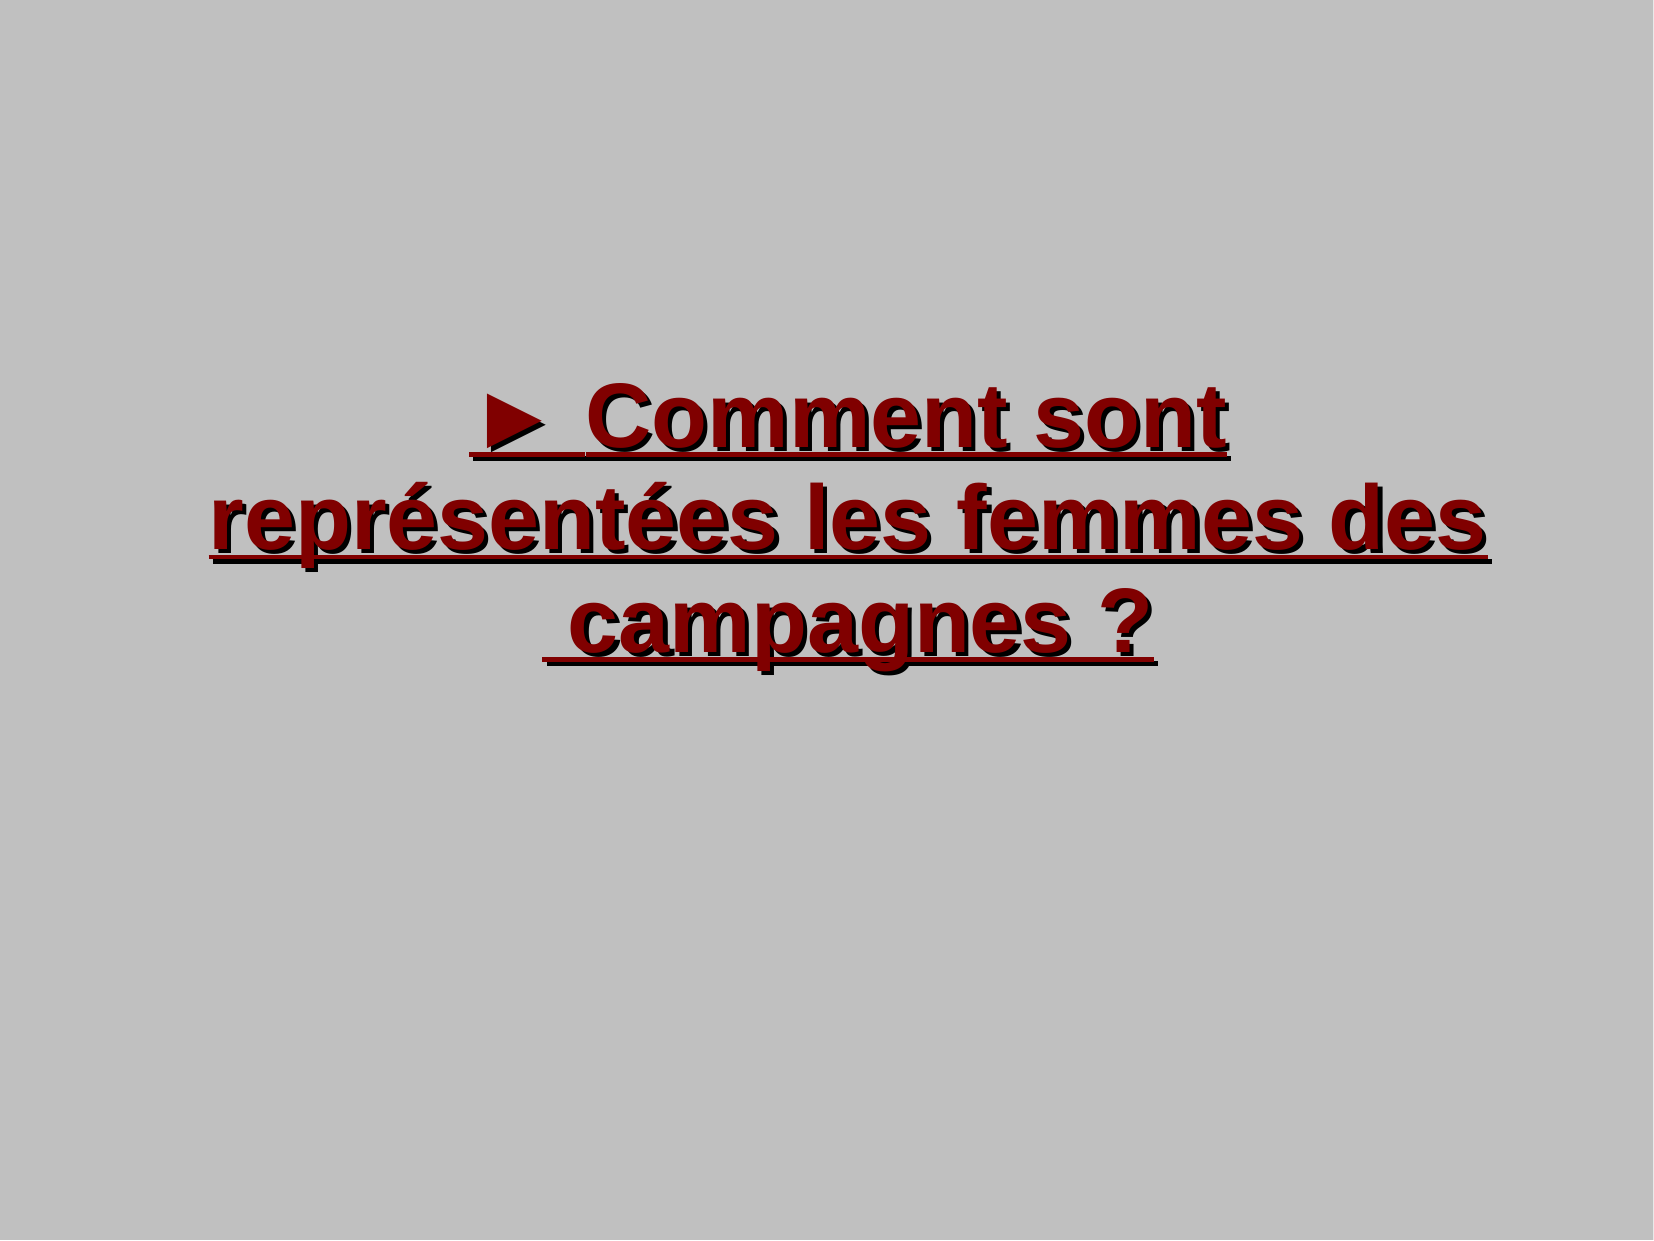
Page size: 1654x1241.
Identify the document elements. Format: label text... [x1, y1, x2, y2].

text_box ► Comment sont représentées les femmes des campagnes ? [177, 356, 1520, 680]
